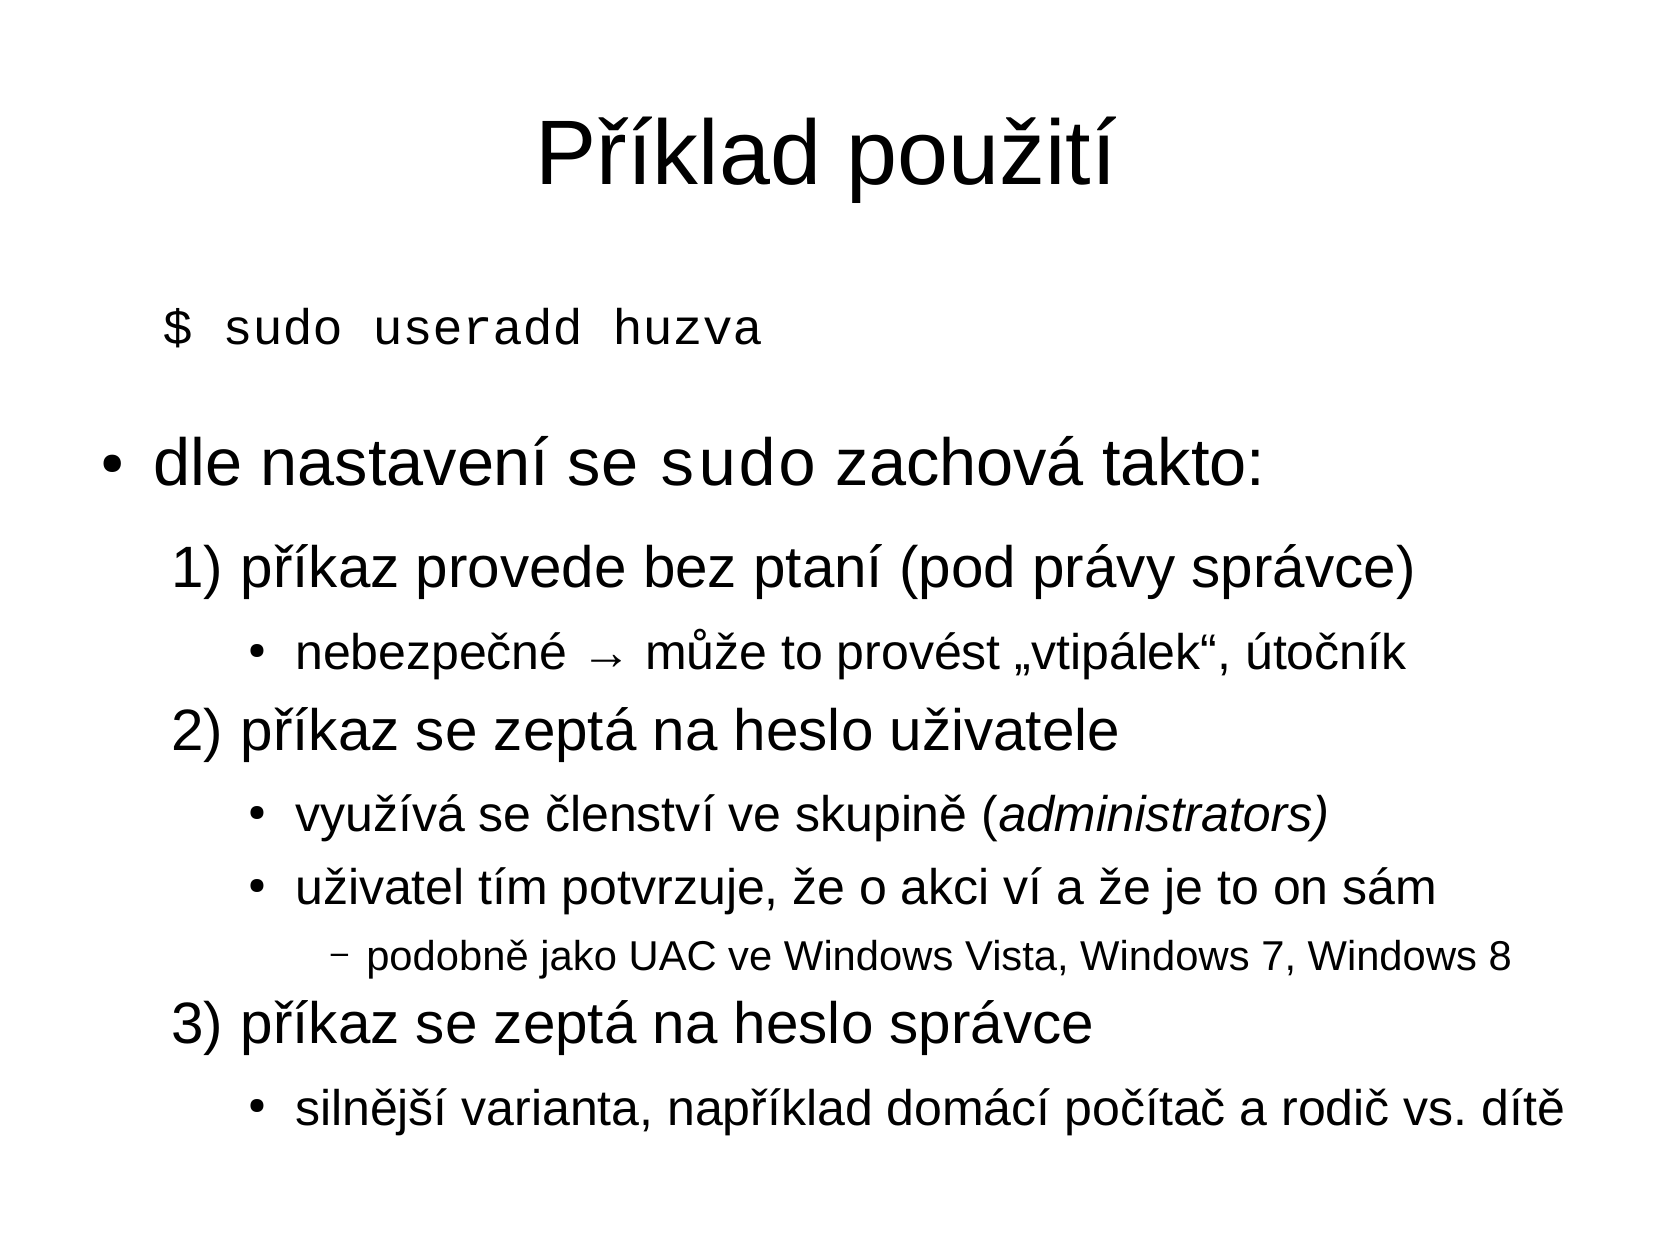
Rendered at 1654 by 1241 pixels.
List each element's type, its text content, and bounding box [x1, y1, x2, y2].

text_box $ sudo useradd huzva [147, 295, 1447, 364]
list dle nastavení se sudo zachová takto: příkaz provede bez ptaní (pod právy správce) nebezpečné → může to provést „vtipálek“, útočník příkaz se zeptá na heslo uživatele využívá se členství ve skupině (administrators) uživatel tím potvrzuje, že o akci ví a že je to on sám podobně jako UAC ve Windows Vista, Windows 7, Windows 8 příkaz se zeptá na heslo správce silnější varianta, například domácí počítač a rodič vs. dítě [82, 425, 1571, 1205]
title Příklad použití [82, 56, 1571, 250]
